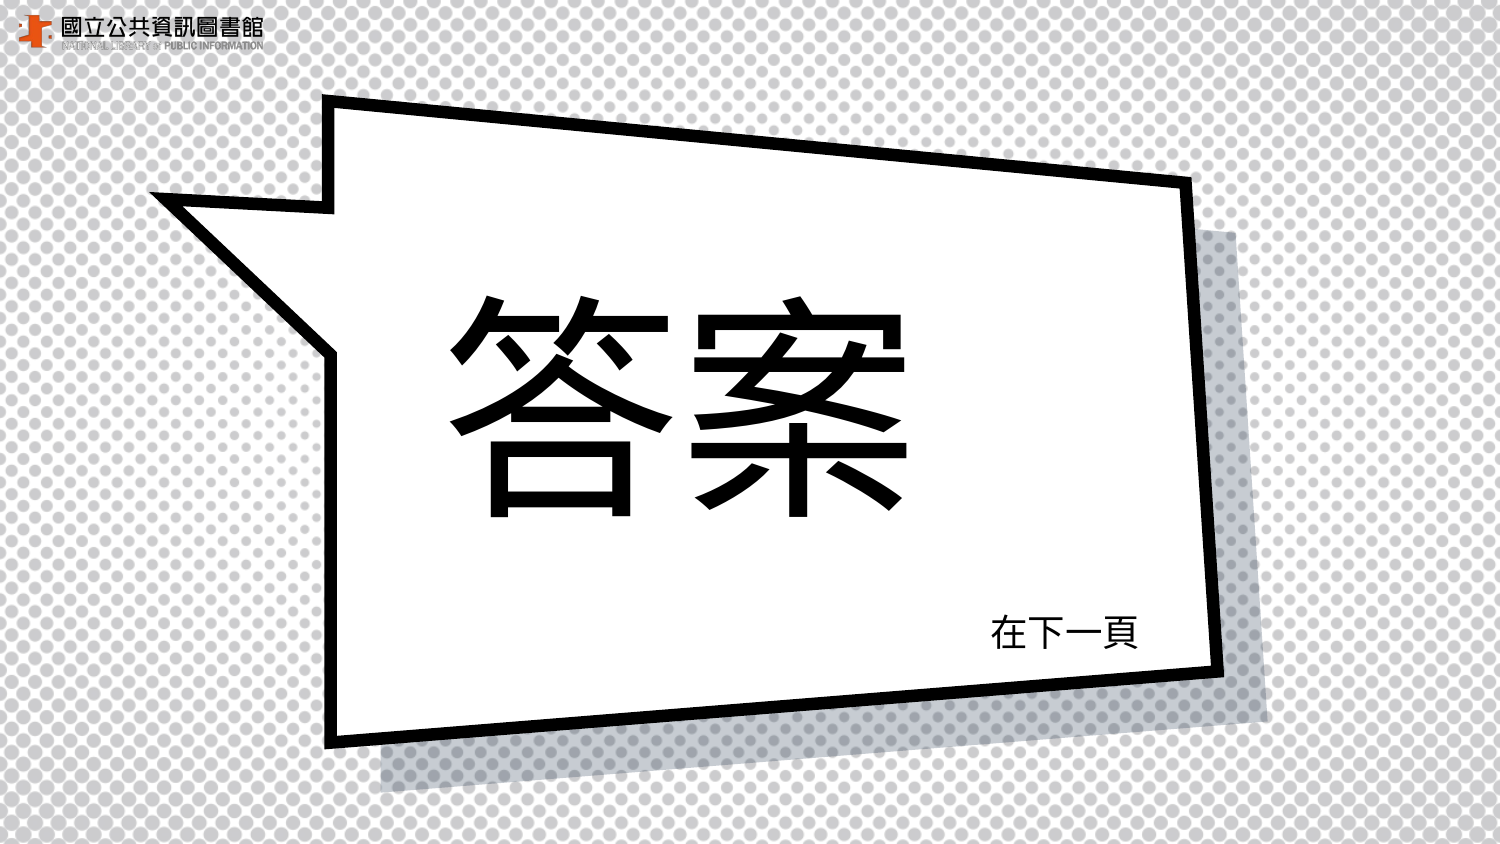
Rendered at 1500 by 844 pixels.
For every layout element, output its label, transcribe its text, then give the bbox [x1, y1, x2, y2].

picture [17, 13, 264, 50]
text_box 答案 在下一頁 [425, 243, 1179, 378]
